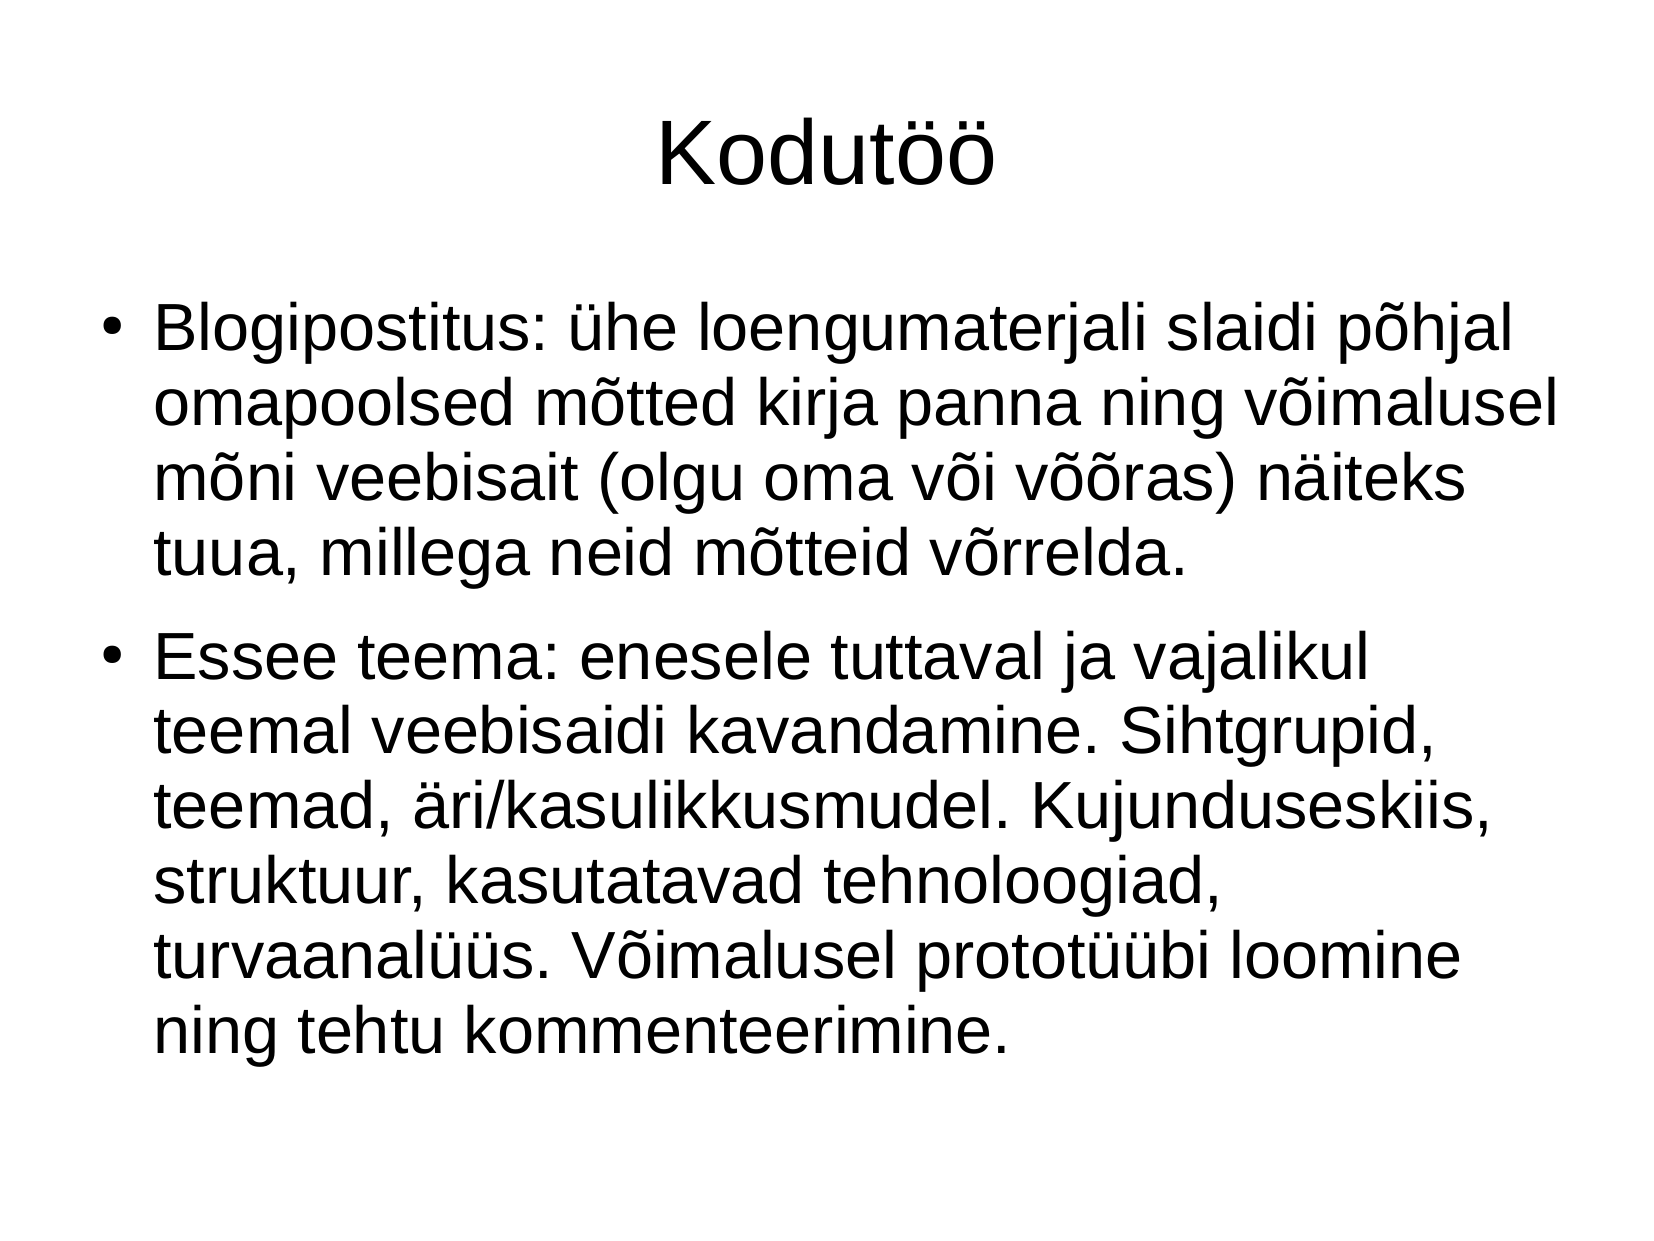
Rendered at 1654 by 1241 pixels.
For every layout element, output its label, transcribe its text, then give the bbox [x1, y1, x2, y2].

title Kodutöö [82, 56, 1571, 250]
list Blogipostitus: ühe loengumaterjali slaidi põhjal omapoolsed mõtted kirja panna ning võimalusel mõni veebisait (olgu oma või võõras) näiteks tuua, millega neid mõtteid võrrelda. Essee teema: enesele tuttaval ja vajalikul teemal veebisaidi kavandamine. Sihtgrupid, teemad, äri/kasulikkusmudel. Kujunduseskiis, struktuur, kasutatavad tehnoloogiad, turvaanalüüs. Võimalusel prototüübi loomine ning tehtu kommenteerimine. [82, 290, 1571, 1094]
